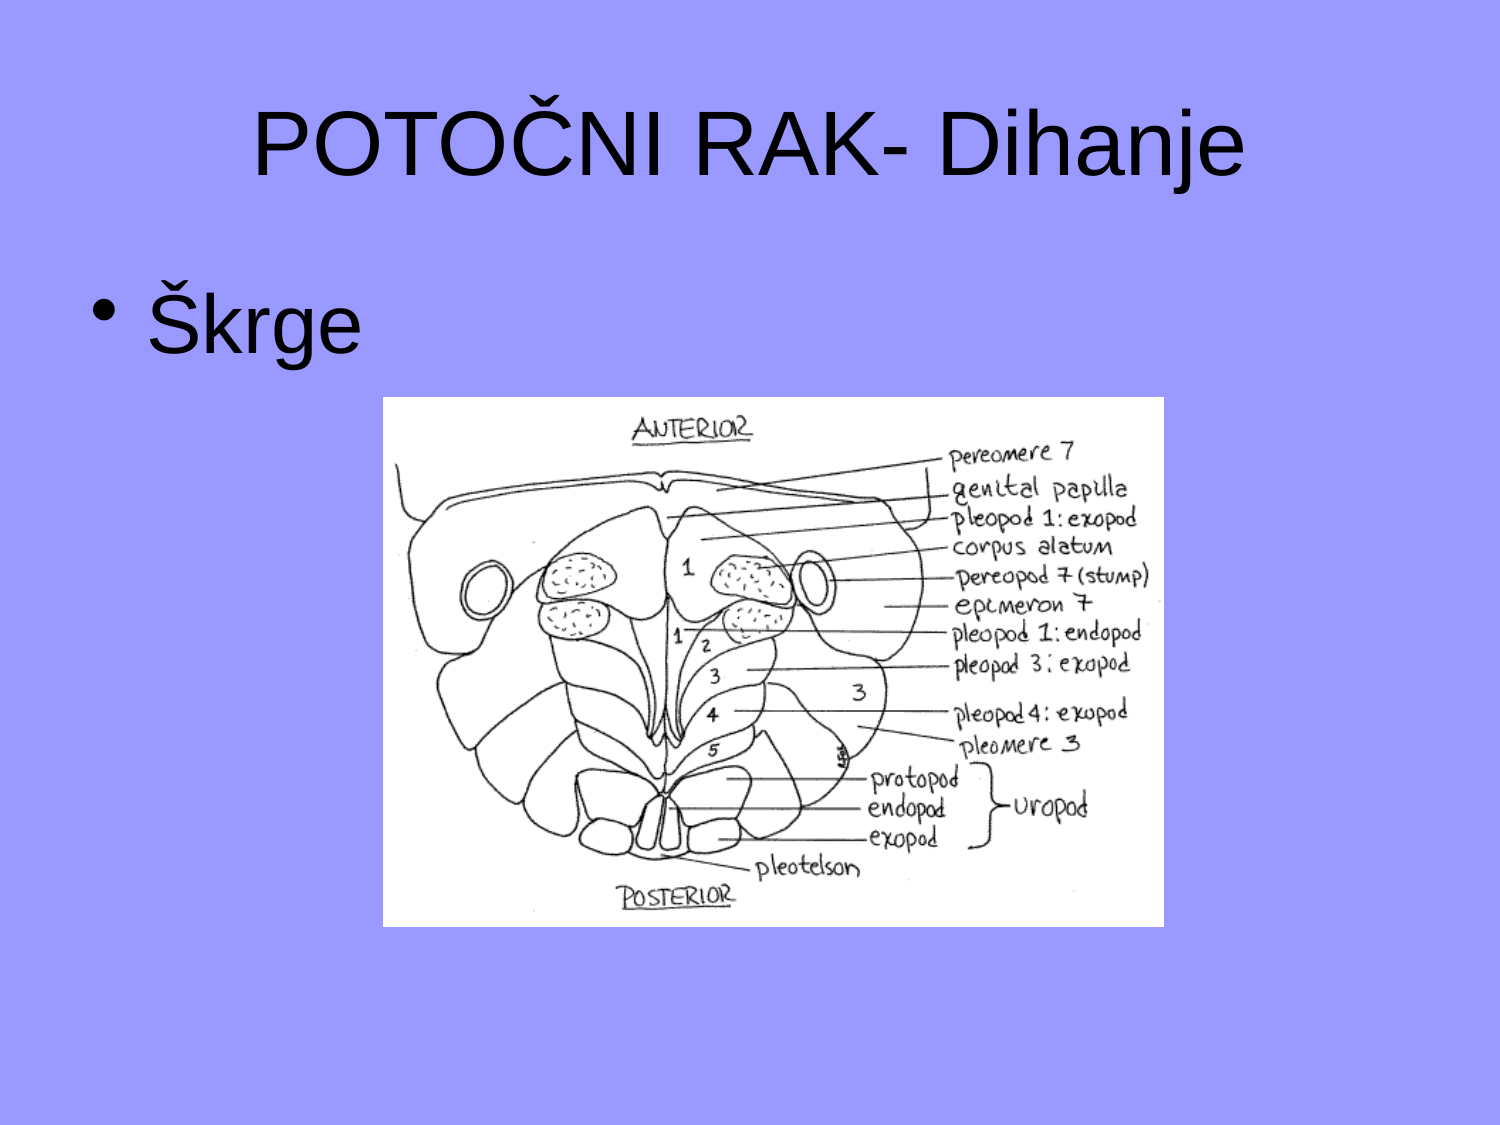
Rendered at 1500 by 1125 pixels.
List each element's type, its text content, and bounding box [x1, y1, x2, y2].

title POTOČNI RAK- Dihanje [75, 45, 1425, 233]
list Škrge [75, 262, 1425, 1005]
picture [383, 397, 1164, 928]
